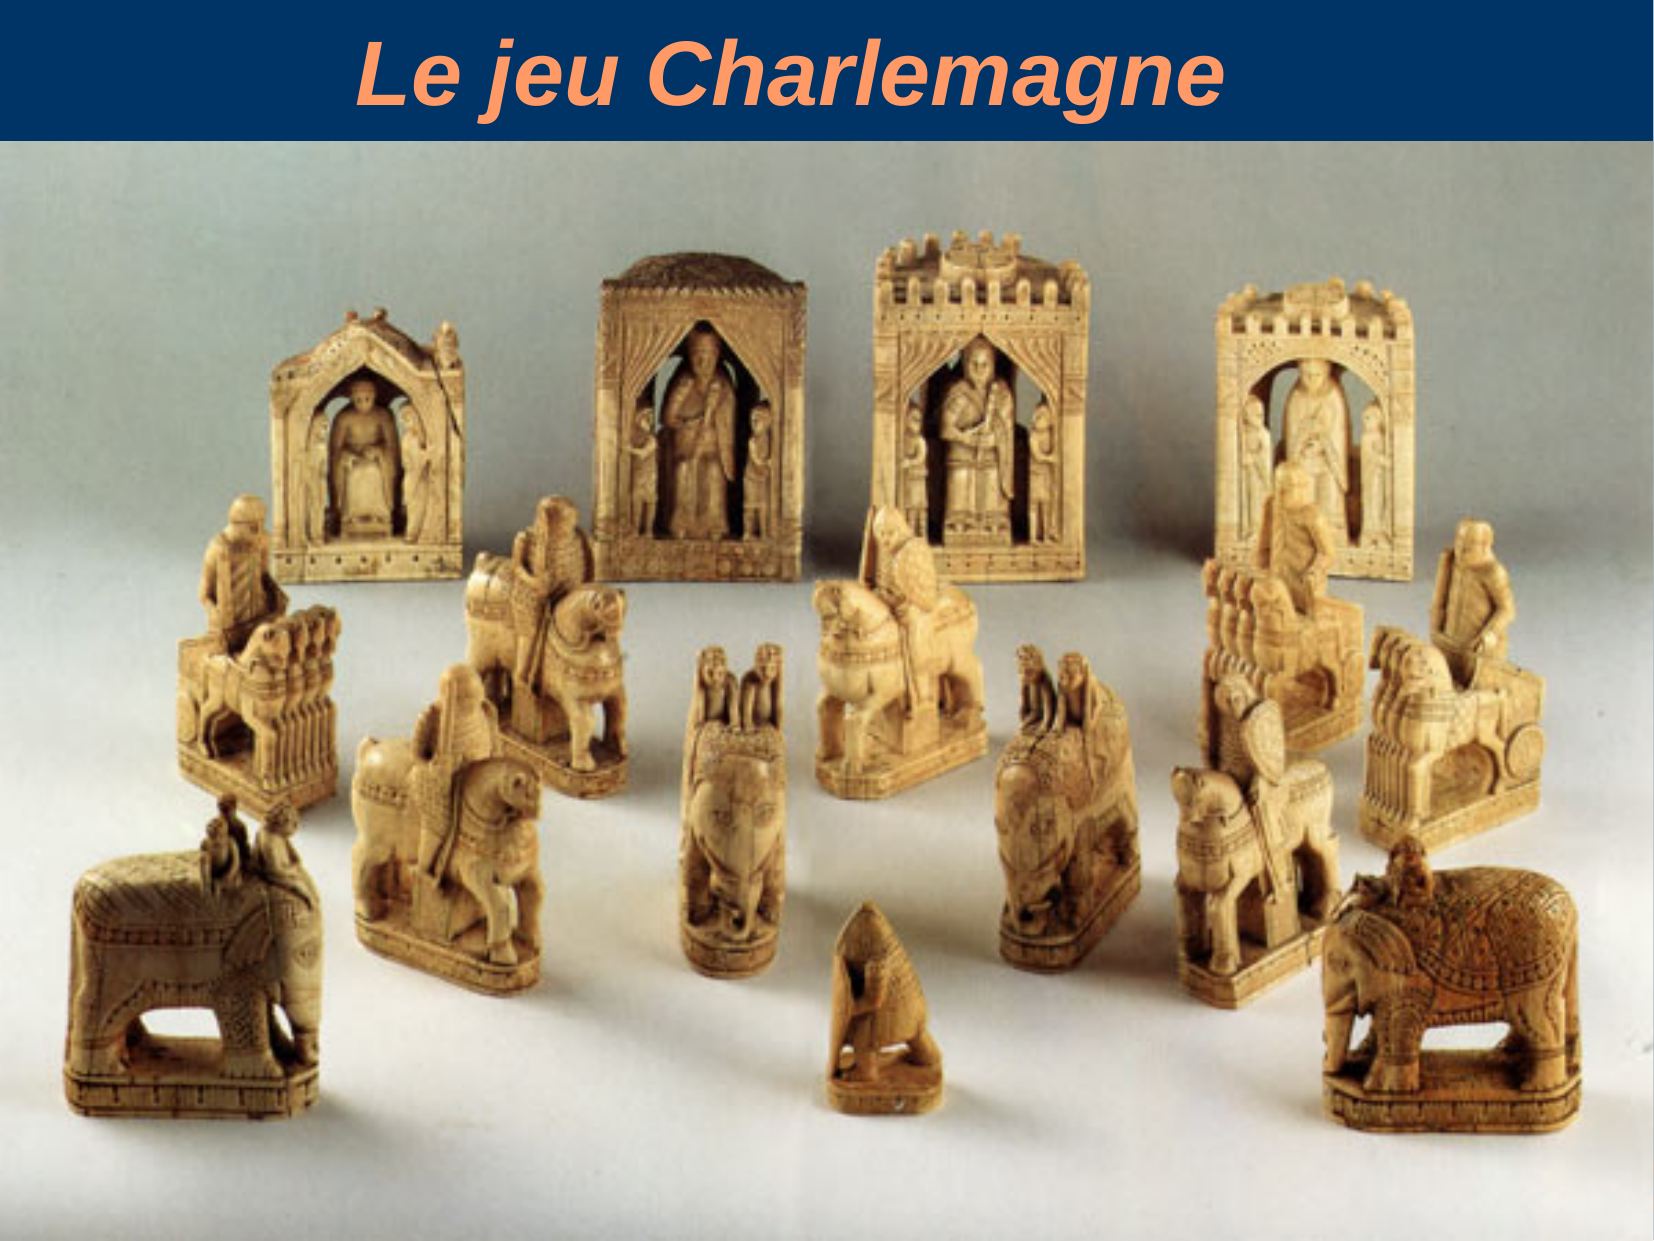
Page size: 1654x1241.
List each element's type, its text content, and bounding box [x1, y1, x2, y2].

picture [0, 141, 1654, 1241]
title Le jeu Charlemagne [47, 0, 1536, 141]
